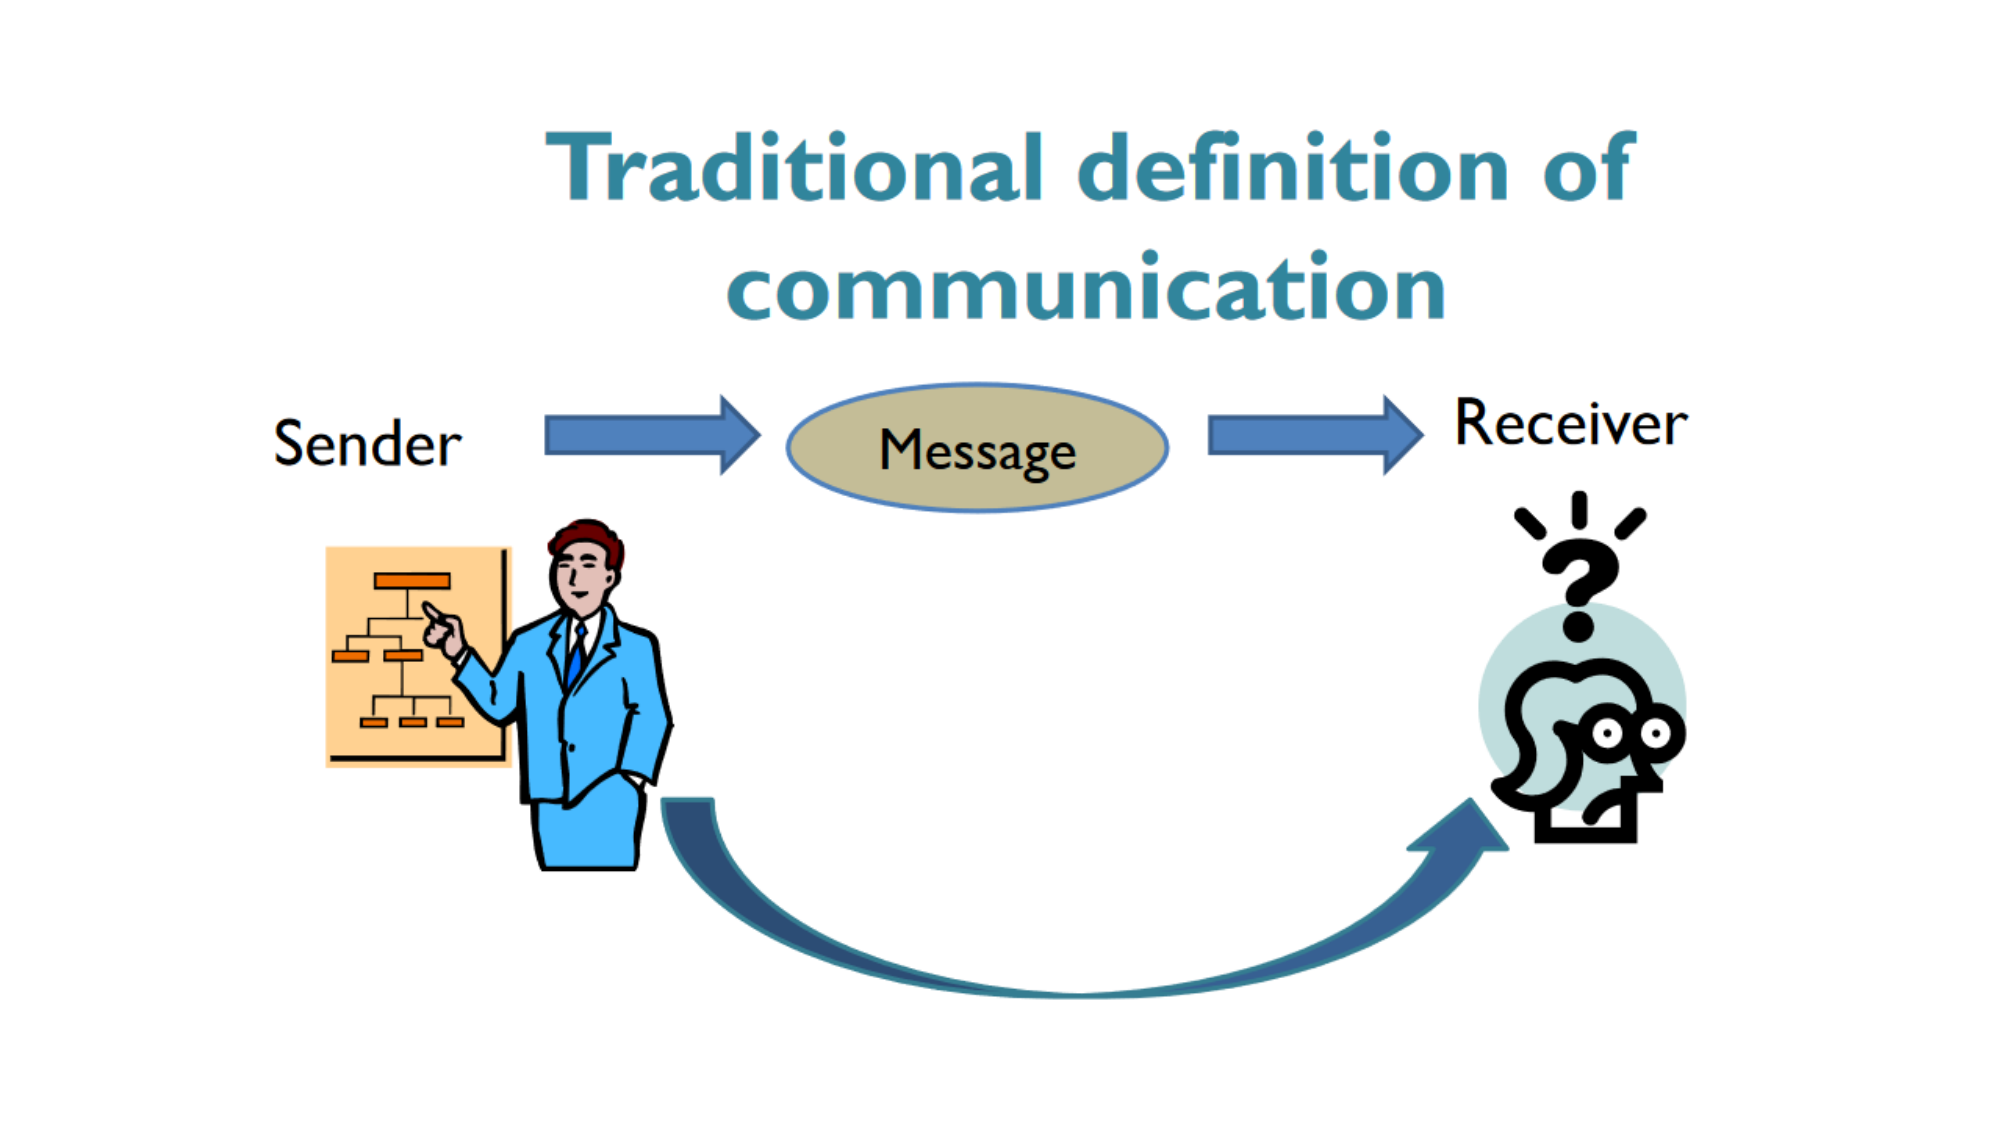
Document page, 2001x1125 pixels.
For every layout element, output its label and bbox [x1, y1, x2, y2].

picture [235, 86, 1765, 1039]
